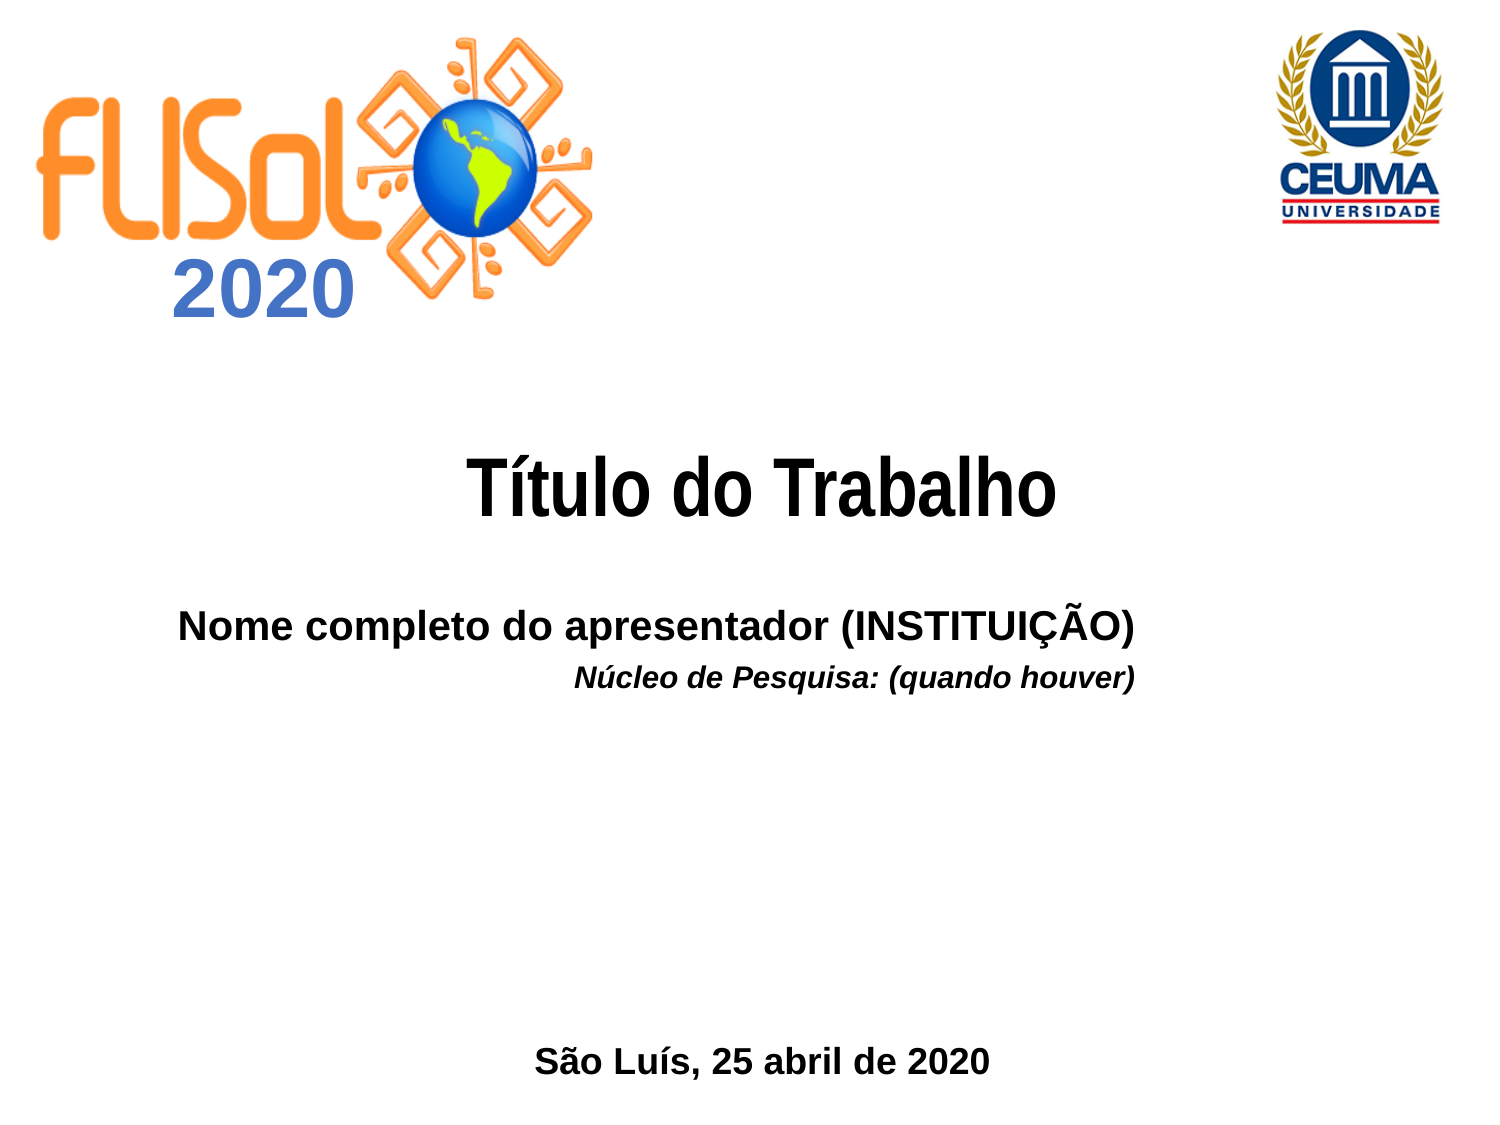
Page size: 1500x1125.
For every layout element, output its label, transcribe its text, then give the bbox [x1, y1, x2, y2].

text_box Nome completo do apresentador (INSTITUIÇÃO) Núcleo de Pesquisa: (quando houver) [163, 591, 1431, 988]
text_box Título do Trabalho [94, 445, 1431, 536]
text_box São Luís, 25 abril de 2020 [163, 1030, 1363, 1105]
